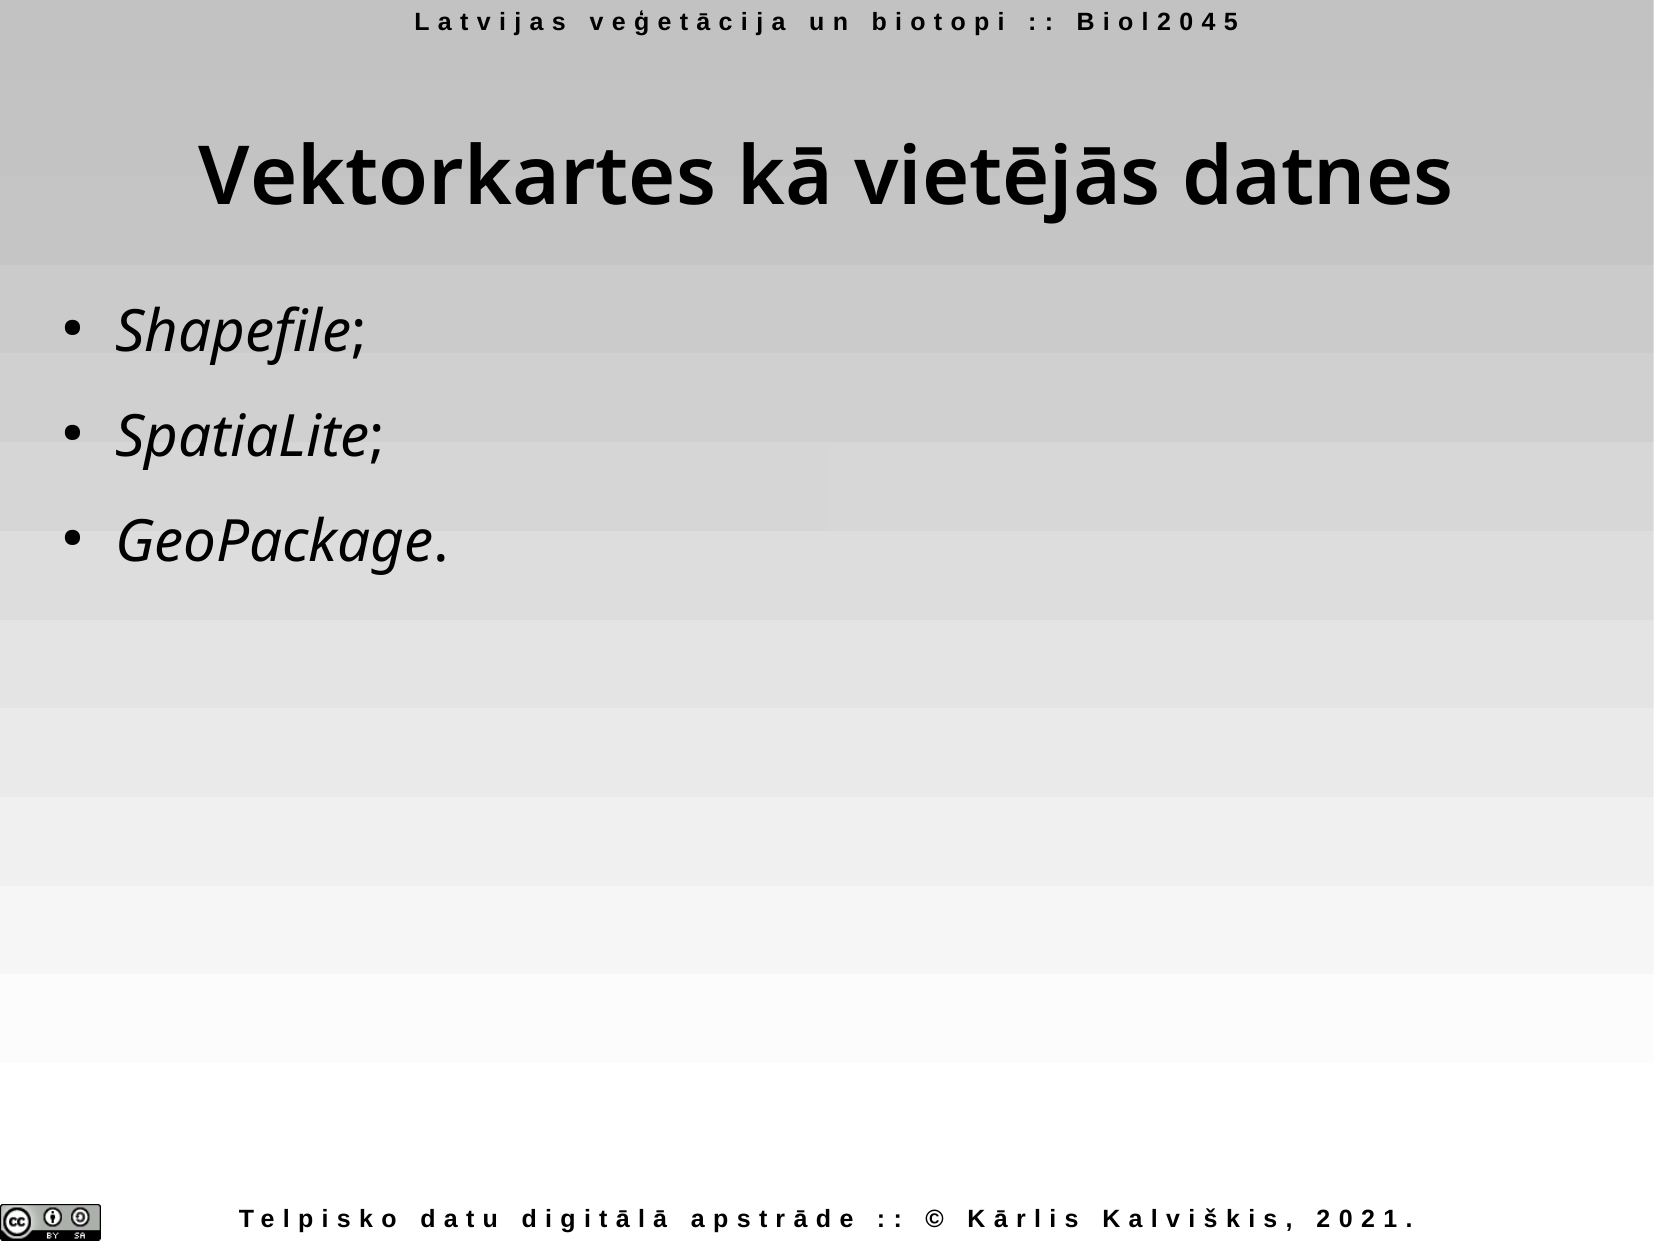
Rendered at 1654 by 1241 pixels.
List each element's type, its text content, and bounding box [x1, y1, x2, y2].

title Vektorkartes kā vietējās datnes [29, 49, 1625, 296]
picture [0, 0, 1654, 1241]
list Shapefile; SpatiaLite; GeoPackage. [44, 289, 1610, 1113]
